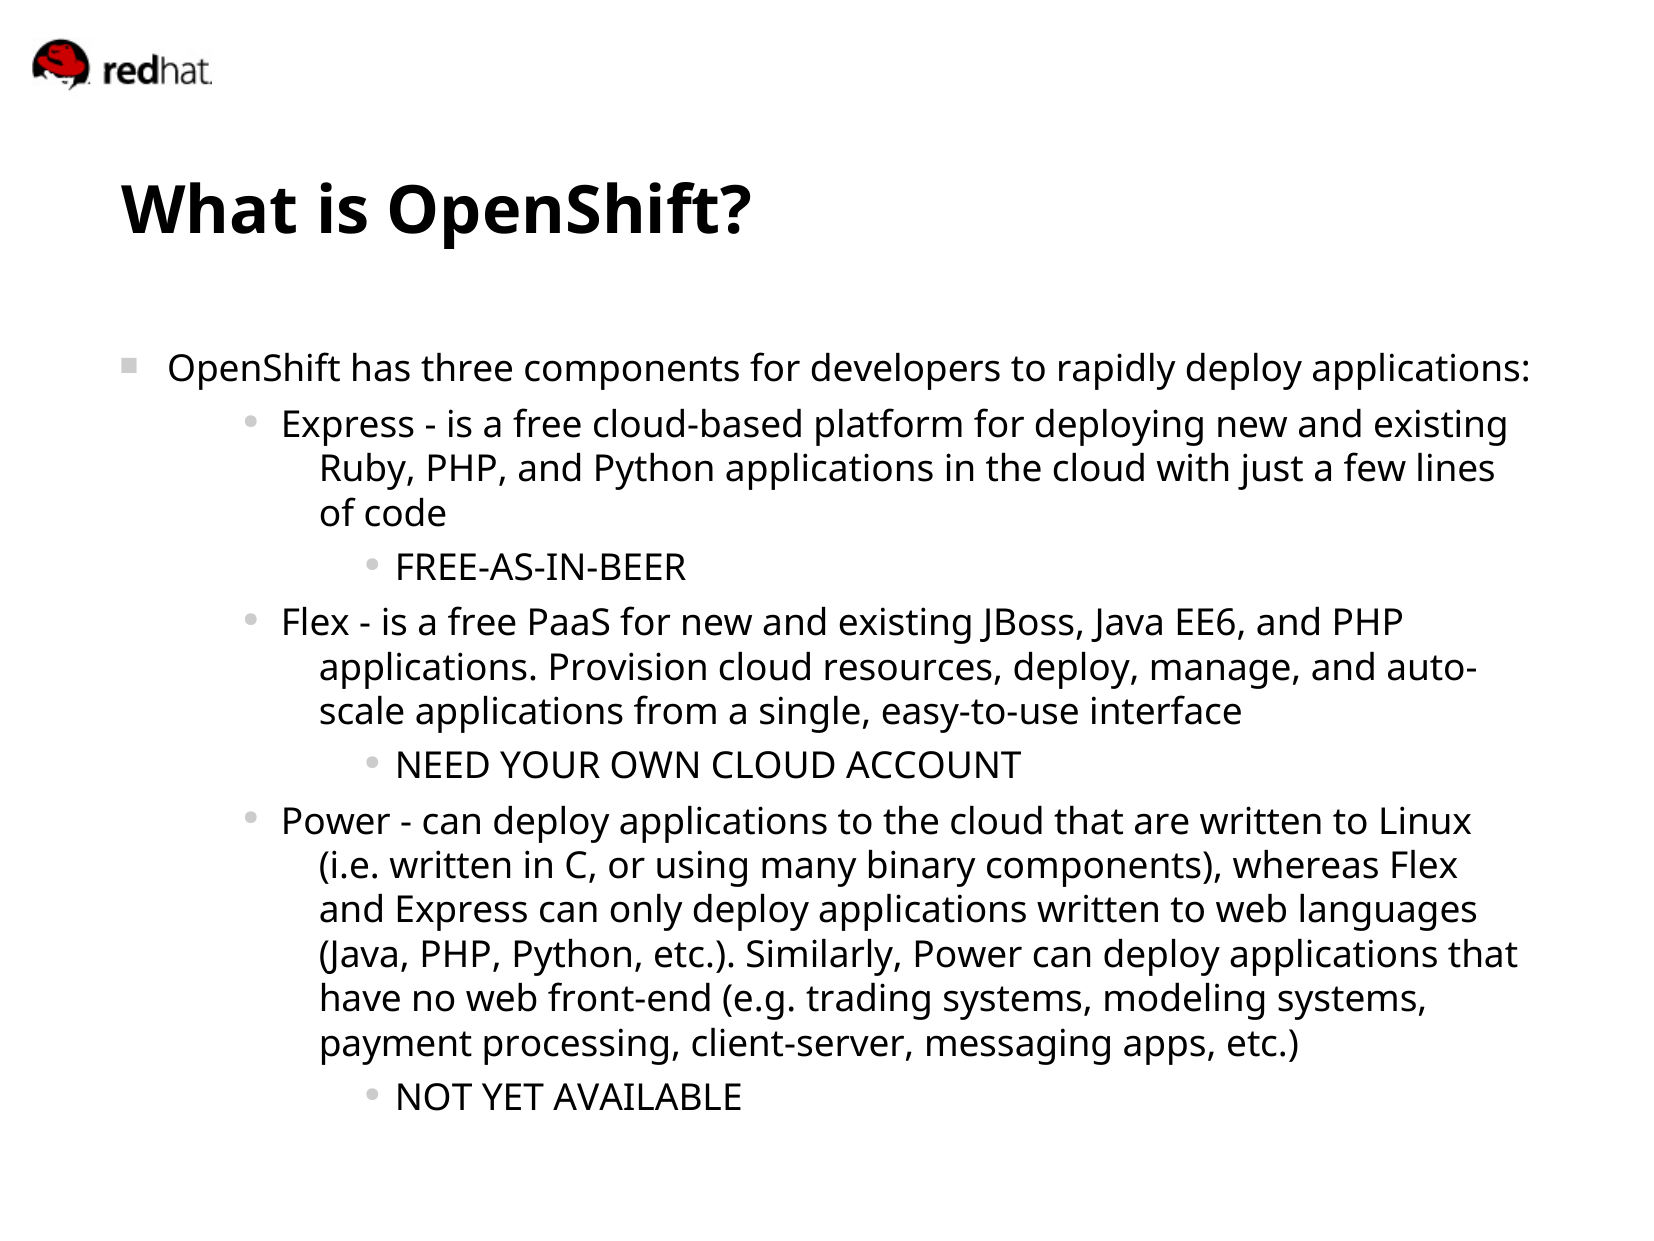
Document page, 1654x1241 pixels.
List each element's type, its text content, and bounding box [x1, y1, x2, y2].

title What is OpenShift? [121, 102, 1534, 310]
list OpenShift has three components for developers to rapidly deploy applications: Express - is a free cloud-based platform for deploying new and existing Ruby, PHP, and Python applications in the cloud with just a few lines of code FREE-AS-IN-BEER Flex - is a free PaaS for new and existing JBoss, Java EE6, and PHP applications. Provision cloud resources, deploy, manage, and auto-scale applications from a single, easy-to-use interface NEED YOUR OWN CLOUD ACCOUNT Power - can deploy applications to the cloud that are written to Linux (i.e. written in C, or using many binary components), whereas Flex and Express can only deploy applications written to web languages (Java, PHP, Python, etc.). Similarly, Power can deploy applications that have no web front-end (e.g. trading systems, modeling systems, payment processing, client-server, messaging apps, etc.) NOT YET AVAILABLE [121, 344, 1534, 1127]
